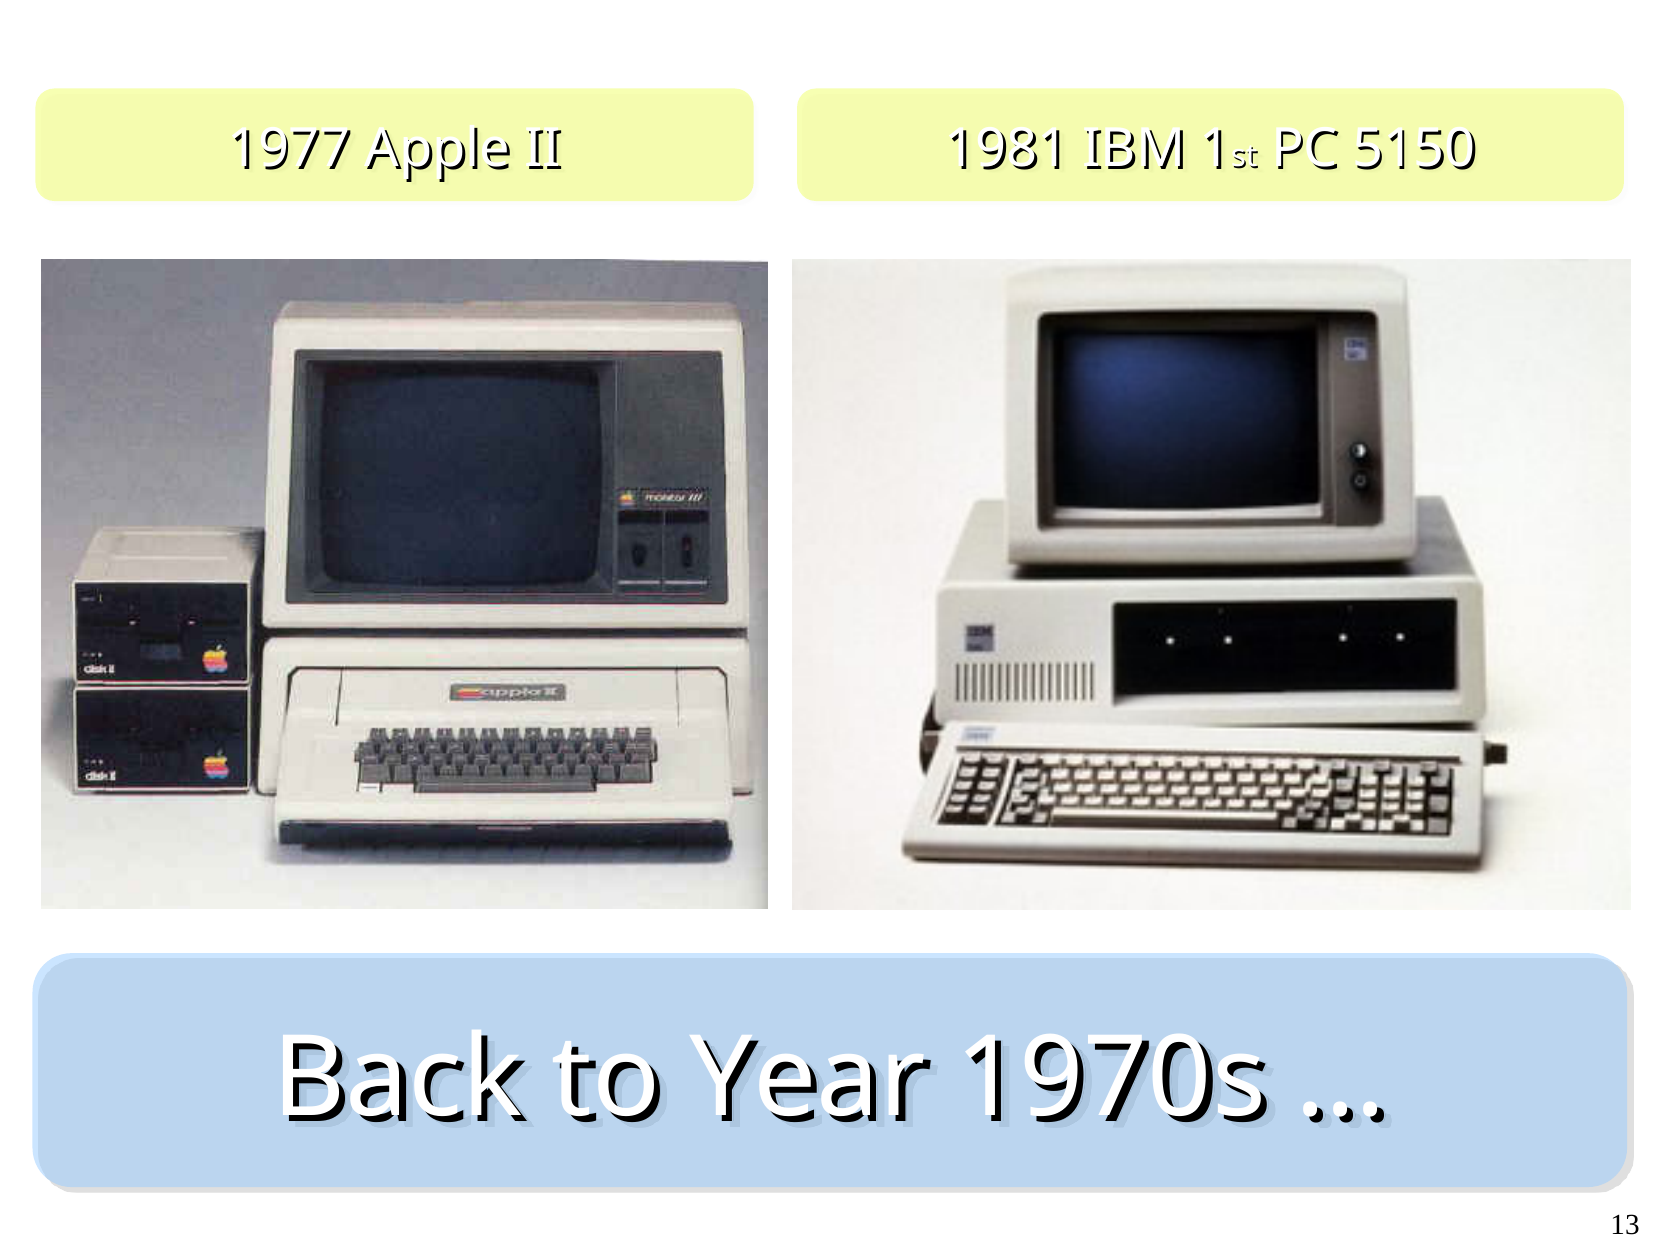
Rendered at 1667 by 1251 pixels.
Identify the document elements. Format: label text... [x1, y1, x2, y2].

picture [792, 259, 1631, 910]
text_box 1977 Apple II [35, 88, 754, 202]
picture [41, 259, 768, 909]
text_box 1981 IBM 1st PC 5150 [797, 88, 1624, 202]
text_box Back to Year 1970s ... [32, 953, 1628, 1188]
